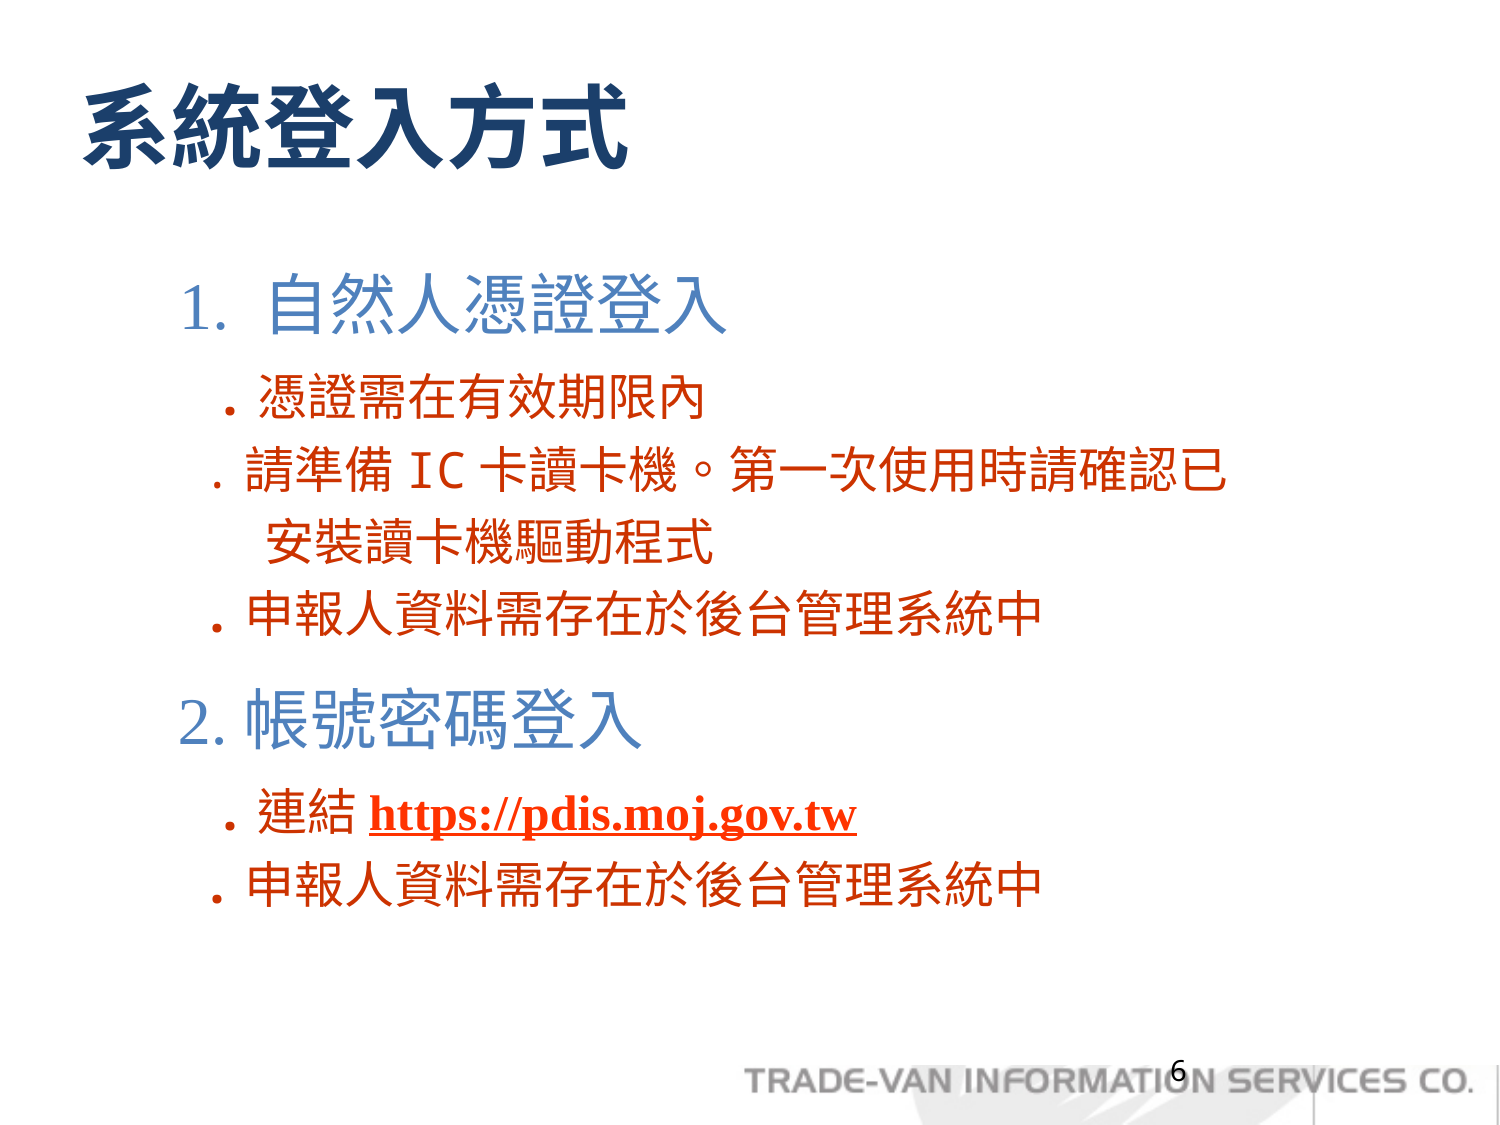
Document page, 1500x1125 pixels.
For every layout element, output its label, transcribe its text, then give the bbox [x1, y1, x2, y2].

text_box [558, 809, 567, 828]
text_box 1. 自然人憑證登入 ․憑證需在有效期限內 ․請準備IC卡讀卡機。第一次使用時請確認已 安裝讀卡機驅動程式 ․申報人資料需存在於後台管理系統中 2.帳號密碼登入 ․連結https://pdis.moj.gov.tw ․申報人資料需存在於後台管理系統中 [112, 255, 1500, 799]
text_box [0, 0, 1500, 1100]
text_box 系統登入方式 [65, 31, 1415, 219]
